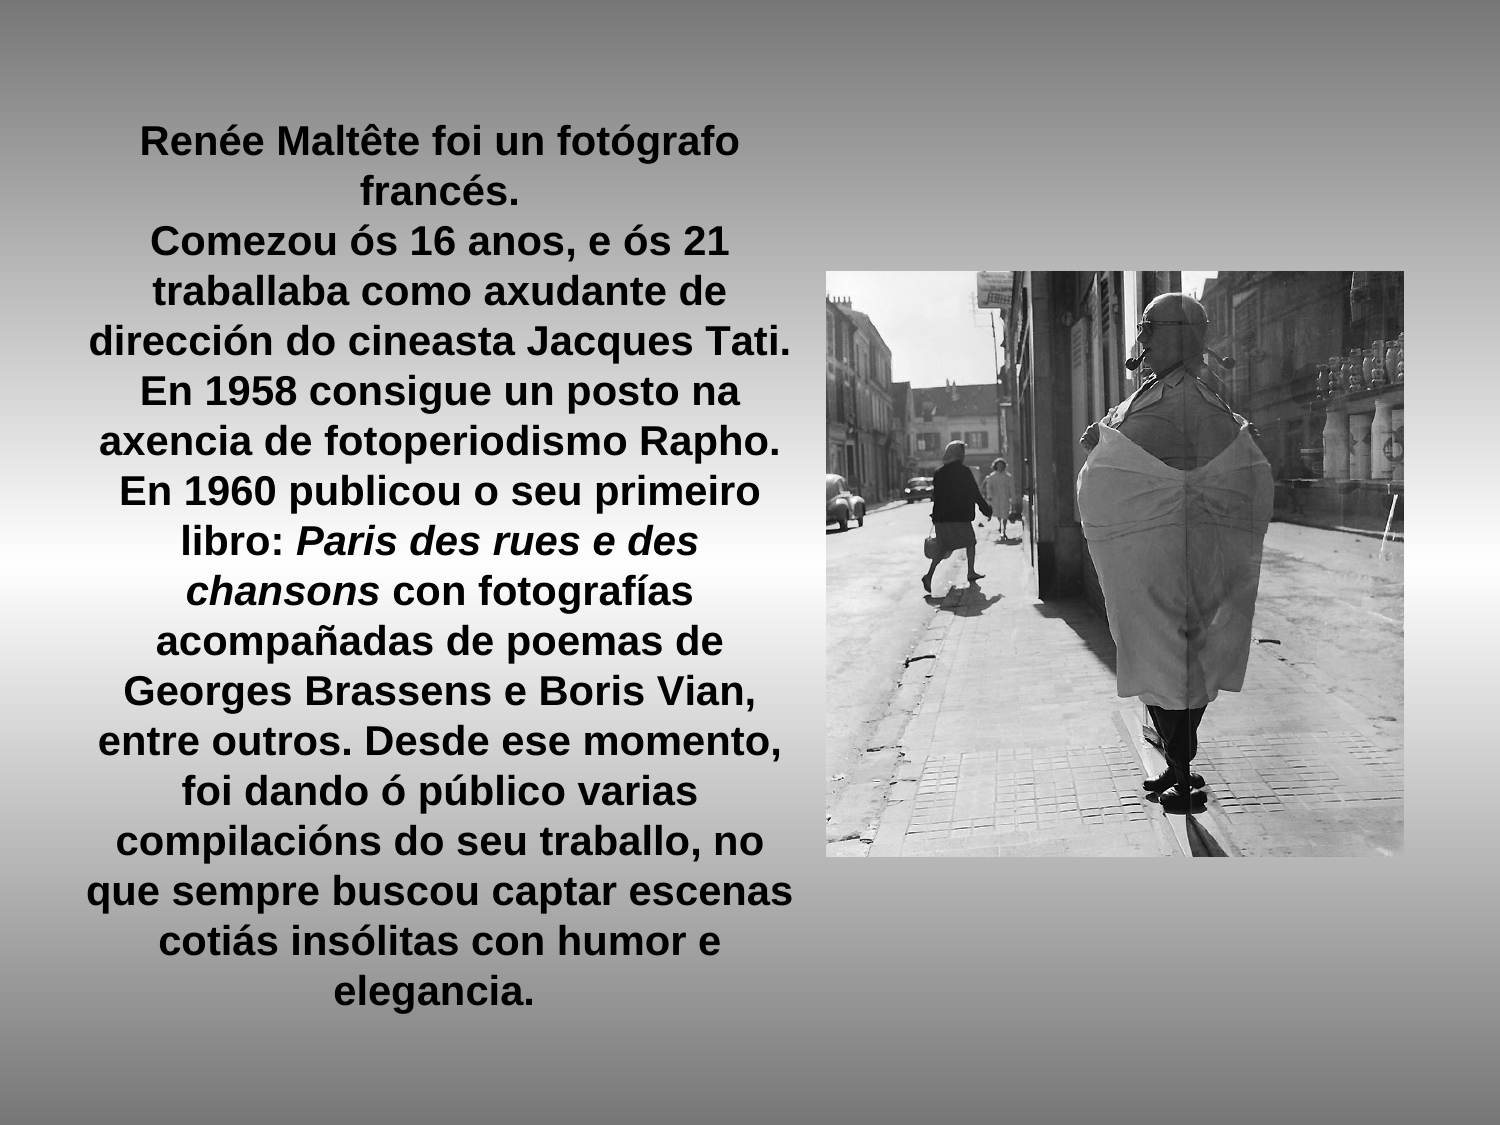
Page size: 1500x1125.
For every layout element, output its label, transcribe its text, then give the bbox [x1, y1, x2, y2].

text_box Renée Maltête foi un fotógrafo francés. Comezou ós 16 anos, e ós 21 traballaba como axudante de dirección do cineasta Jacques Tati. En 1958 consigue un posto na axencia de fotoperiodismo Rapho. En 1960 publicou o seu primeiro libro: Paris des rues e des chansons con fotografías acompañadas de poemas de Georges Brassens e Boris Vian, entre outros. Desde ese momento, foi dando ó público varias compilacións do seu traballo, no que sempre buscou captar escenas cotiás insólitas con humor e elegancia. [70, 106, 810, 1022]
picture [826, 271, 1404, 857]
